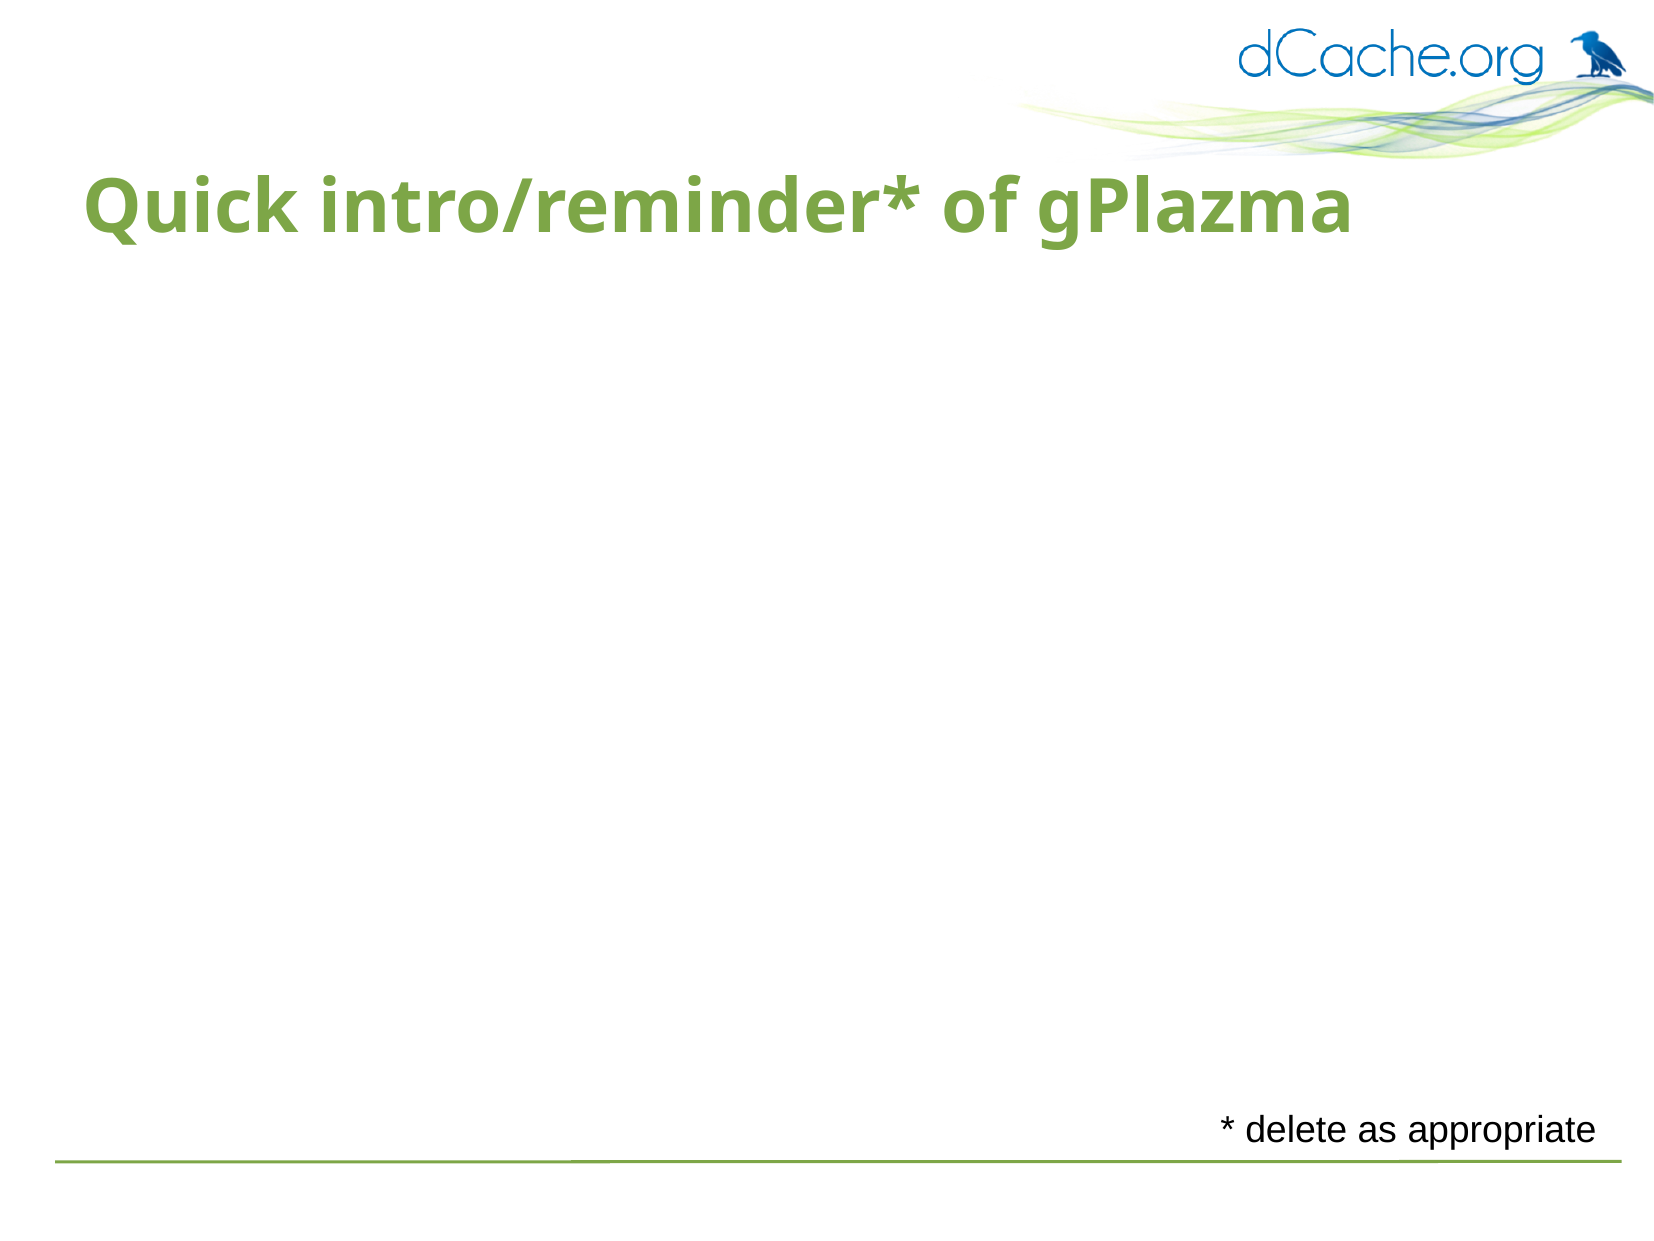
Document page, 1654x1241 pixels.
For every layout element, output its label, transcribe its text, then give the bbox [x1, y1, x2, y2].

title Quick intro/reminder* of gPlazma [82, 155, 1605, 252]
picture [956, 16, 1654, 169]
text_box * delete as appropriate [1205, 1100, 1654, 1158]
